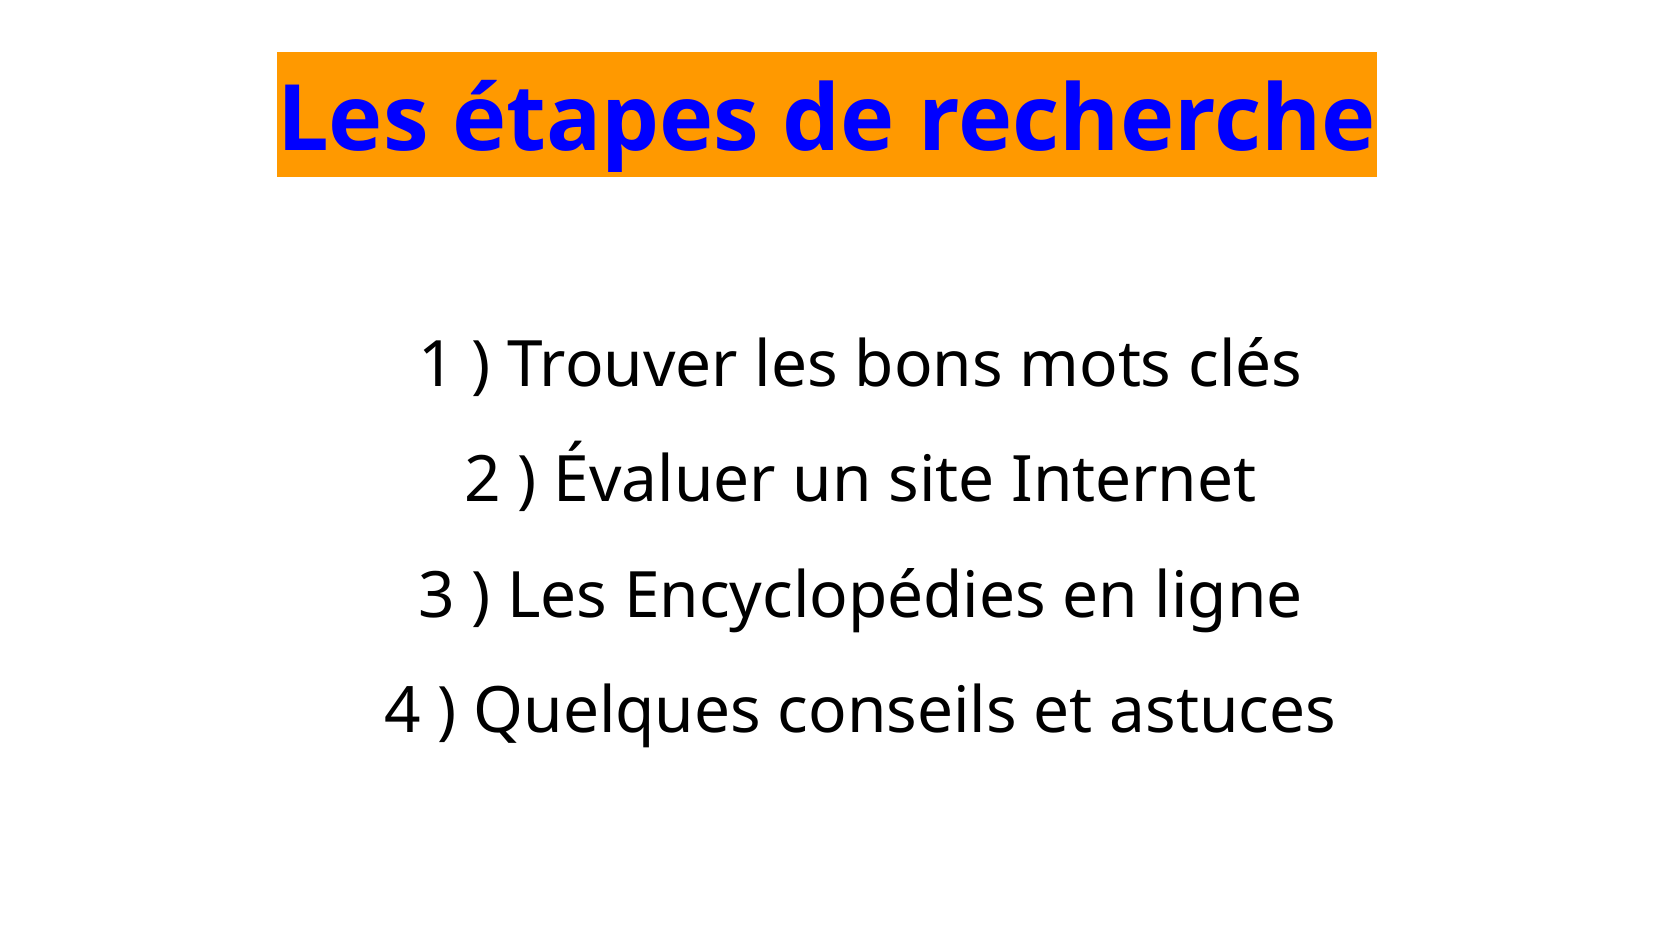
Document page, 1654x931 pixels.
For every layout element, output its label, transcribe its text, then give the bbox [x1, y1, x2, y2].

title Les étapes de recherche [82, 37, 1571, 193]
list 1 ) Trouver les bons mots clés 2 ) Évaluer un site Internet 3 ) Les Encyclopédies en ligne 4 ) Quelques conseils et astuces [82, 217, 1571, 758]
